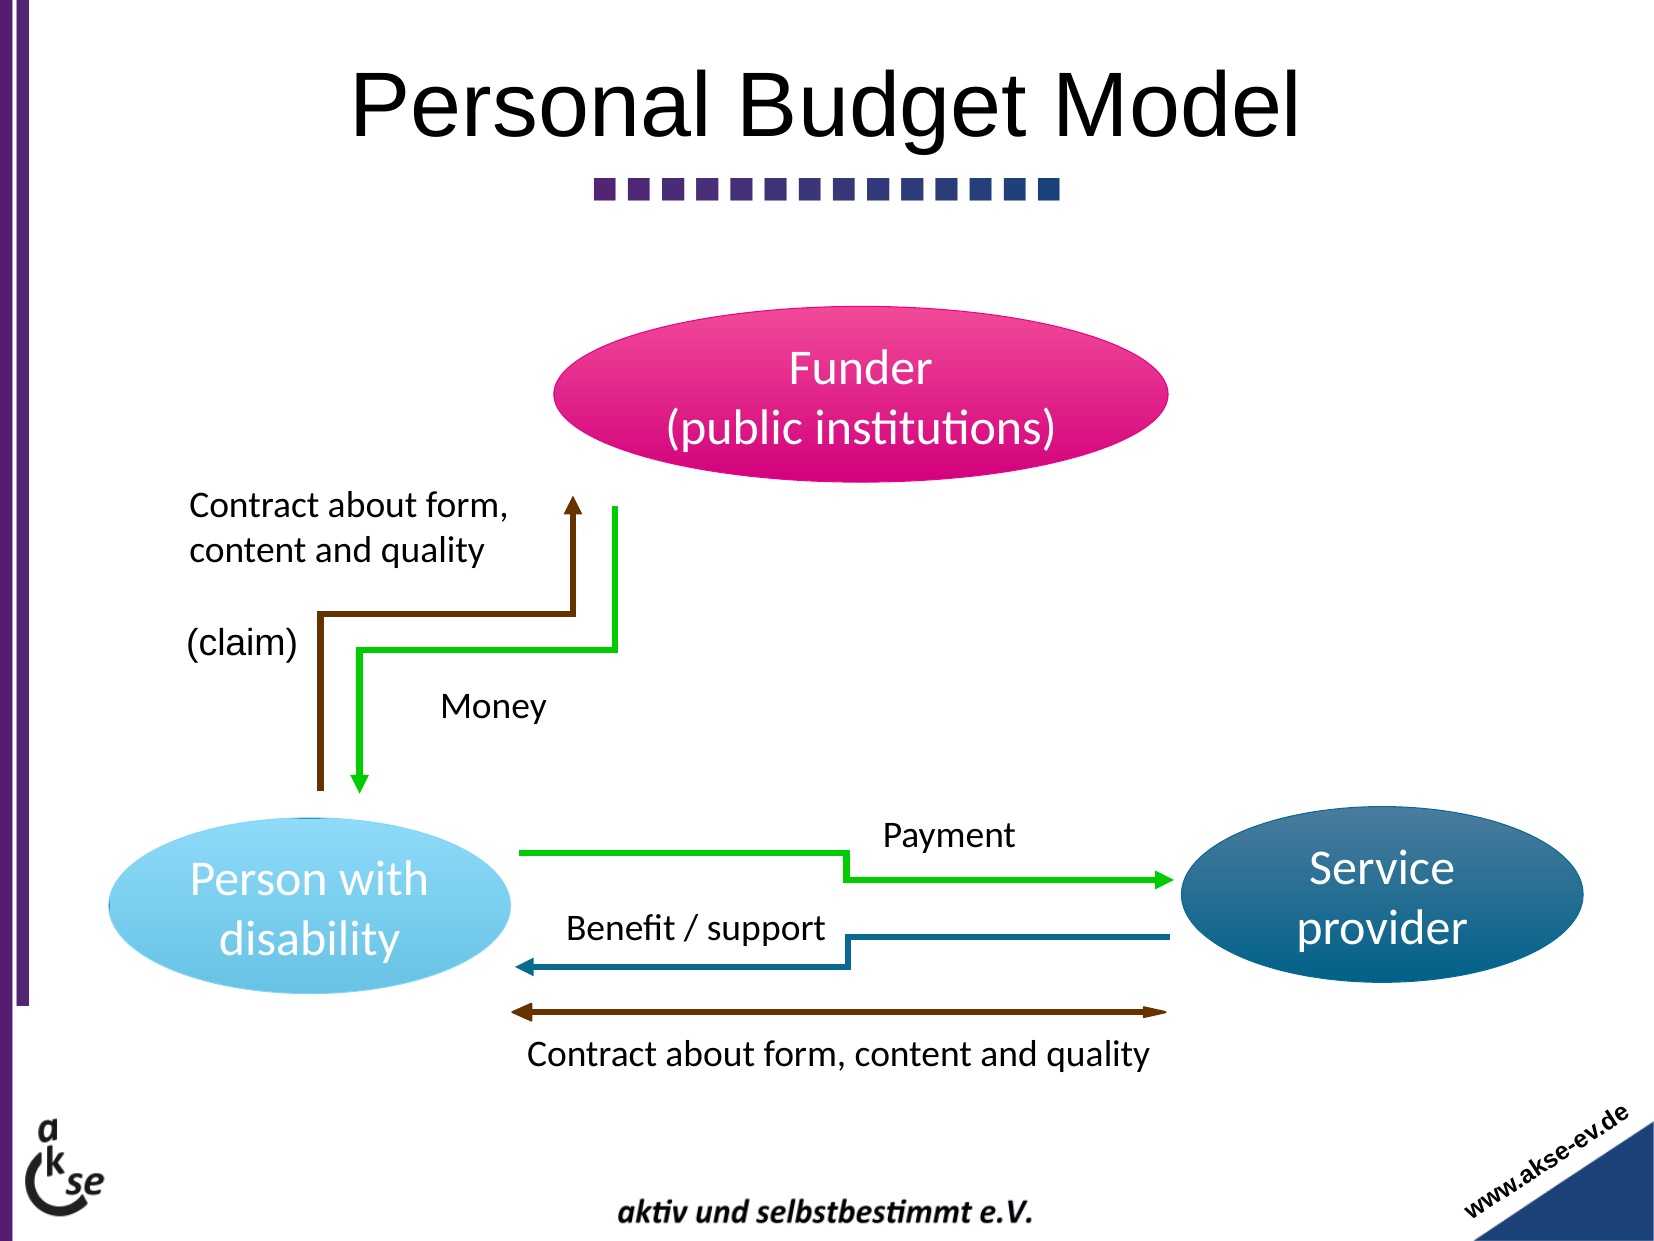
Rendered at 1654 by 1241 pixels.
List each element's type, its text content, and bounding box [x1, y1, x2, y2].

text_box Benefit / support [551, 896, 842, 956]
picture [1605, 1119, 1612, 1127]
text_box Payment [868, 802, 1032, 863]
text_box (claim) [171, 614, 337, 674]
picture [604, 1193, 1049, 1230]
picture [1472, 1119, 1654, 1241]
text_box Contract about form, content and quality [174, 472, 532, 578]
text_box Funder (public institutions) [553, 306, 1169, 483]
text_box Contract about form, content and quality [512, 1022, 1177, 1082]
picture [0, 0, 154, 1241]
text_box Service provider [1181, 806, 1584, 983]
title Personal Budget Model [82, 1, 1571, 209]
text_box Money [425, 673, 562, 733]
text_box Person with disability [108, 817, 511, 994]
